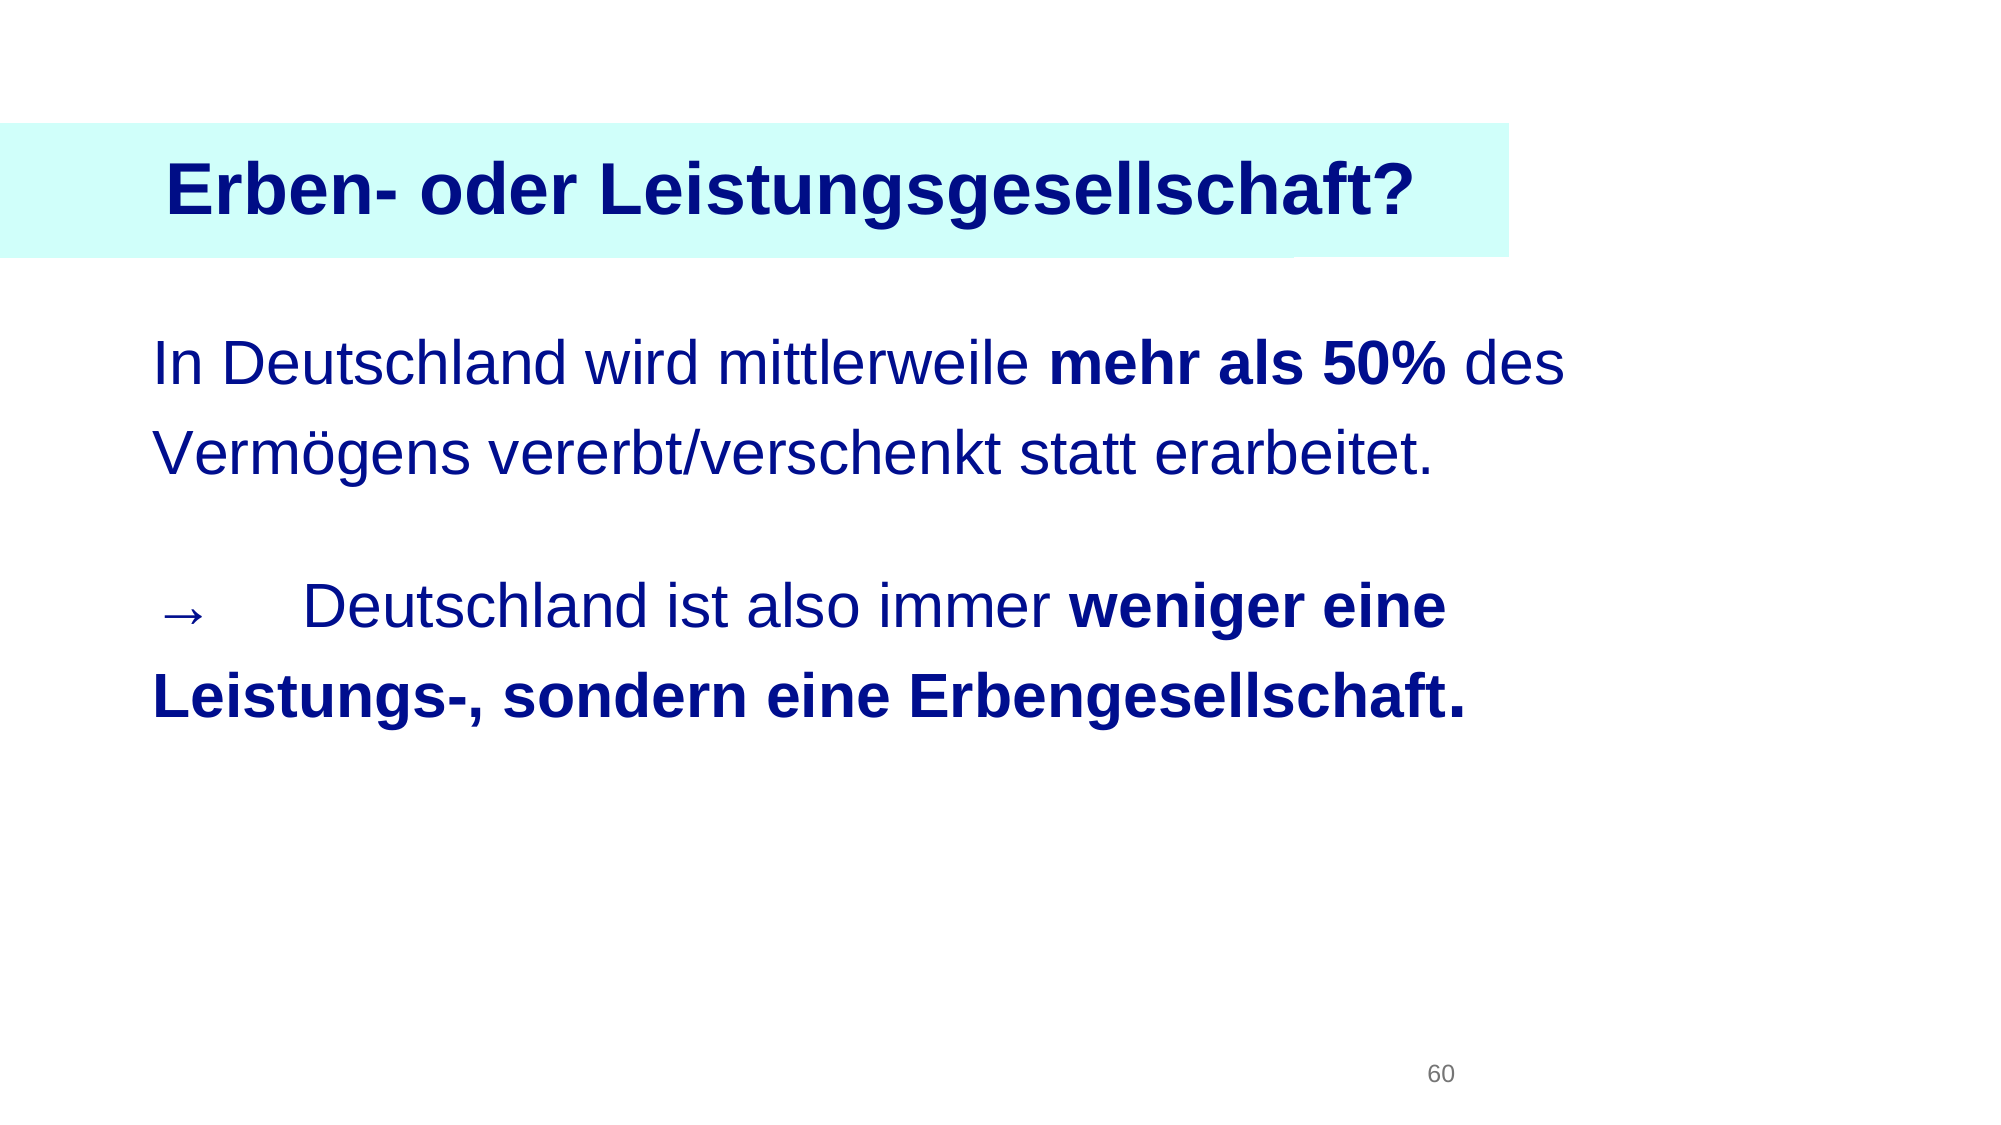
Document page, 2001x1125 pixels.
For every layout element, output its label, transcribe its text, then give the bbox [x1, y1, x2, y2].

text_box [0, 123, 1509, 257]
list In Deutschland wird mittlerweile mehr als 50% des Vermögens vererbt/verschenkt statt erarbeitet. → Deutschland ist also immer weniger eine Leistungs-, sondern eine Erbengesellschaft. [137, 299, 1793, 1065]
list Erben- oder Leistungsgesellschaft? [150, 126, 1806, 255]
